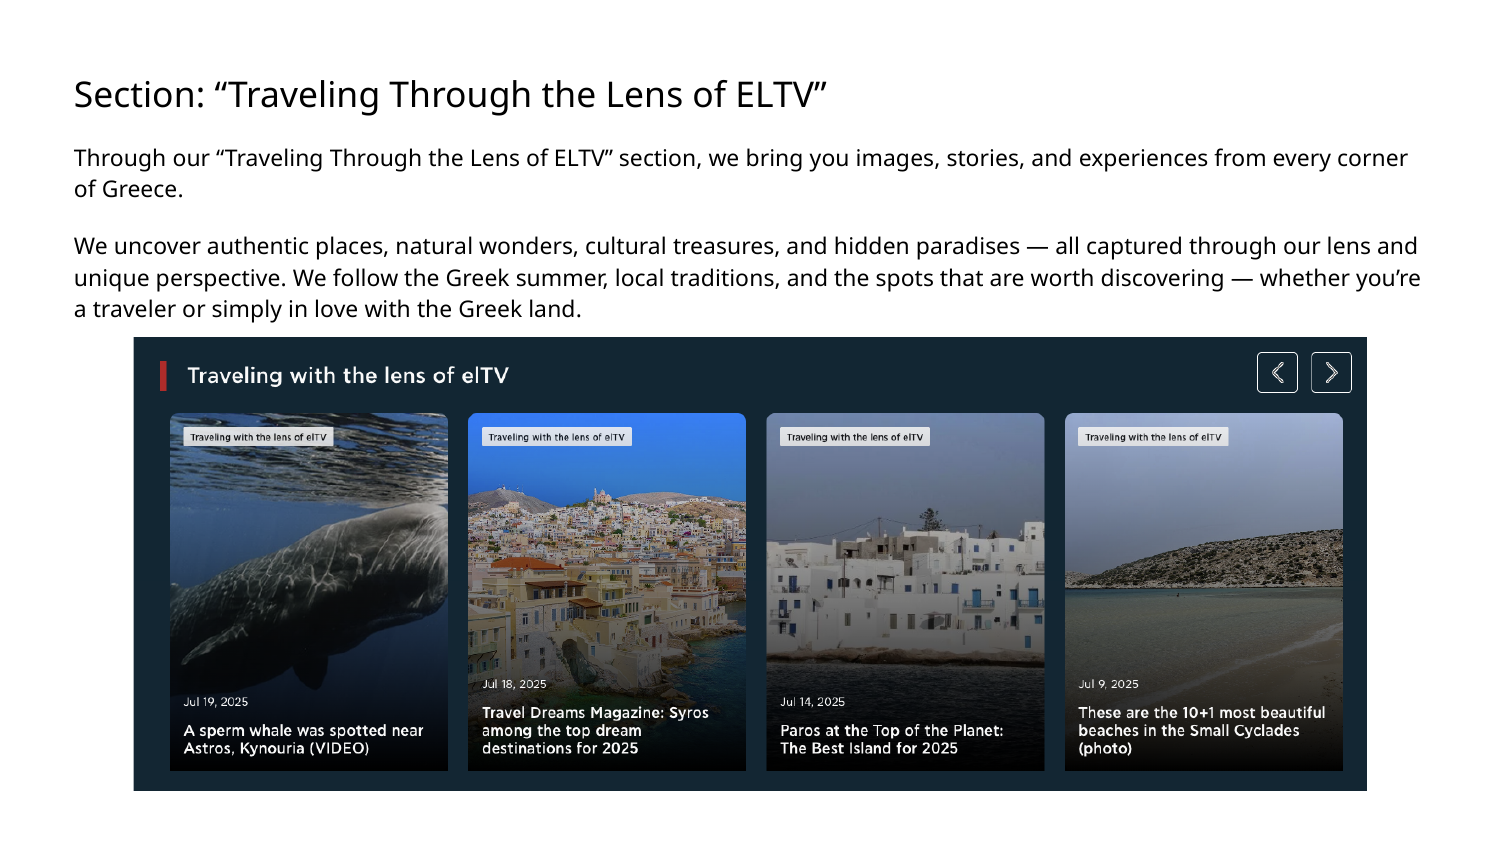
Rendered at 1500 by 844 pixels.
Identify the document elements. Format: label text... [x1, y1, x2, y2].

picture [133, 337, 1367, 791]
text_box Section: “Traveling Through the Lens of ELTV” Through our “Traveling Through the Lens of ELTV” section, we bring you images, stories, and experiences from every corner of Greece. We uncover authentic places, natural wonders, cultural treasures, and hidden paradises — all captured through our lens and unique perspective. We follow the Greek summer, local traditions, and the spots that are worth discovering — whether you’re a traveler or simply in love with the Greek land. [58, 50, 1442, 338]
